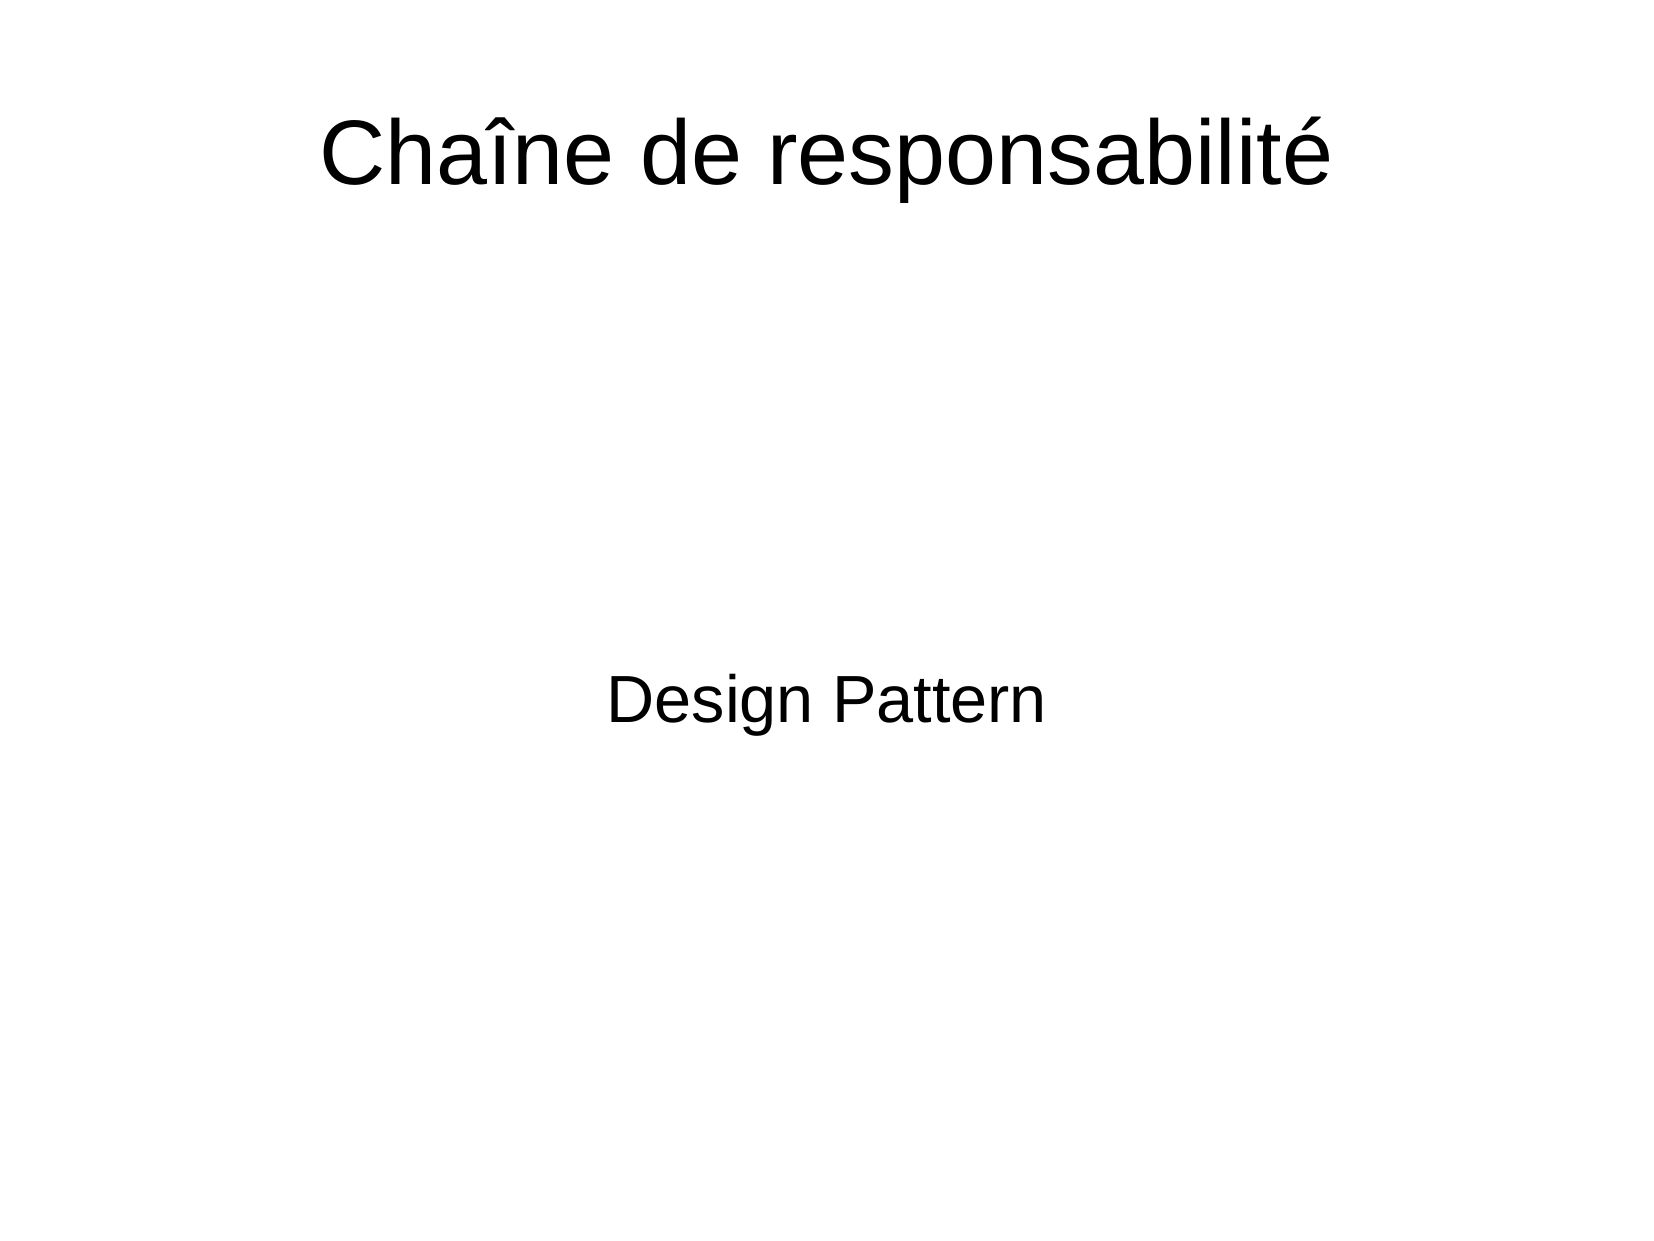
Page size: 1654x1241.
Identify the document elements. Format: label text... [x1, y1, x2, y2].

title Chaîne de responsabilité [82, 49, 1571, 257]
subtitle Design Pattern [82, 290, 1571, 1109]
